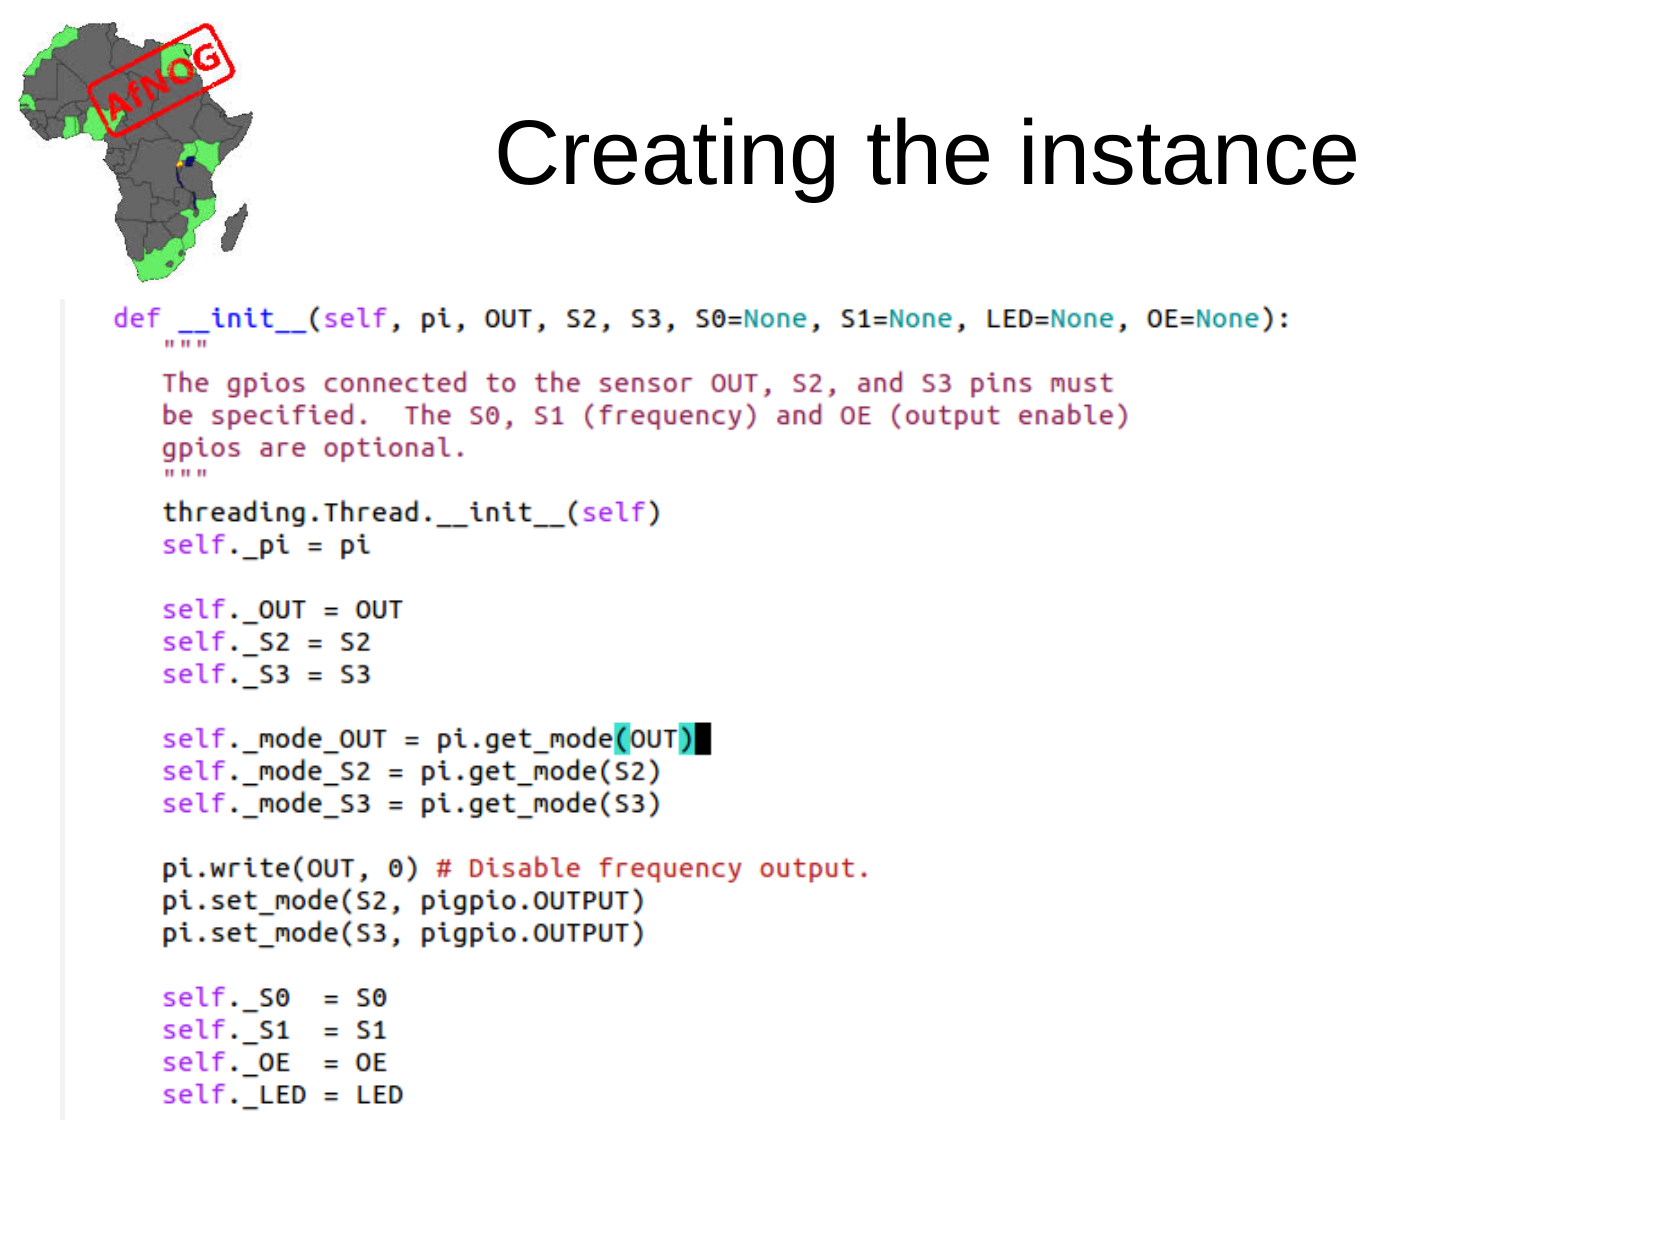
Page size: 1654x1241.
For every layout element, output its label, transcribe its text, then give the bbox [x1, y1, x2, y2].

title Creating the instance [285, 49, 1571, 257]
picture [60, 299, 1336, 1120]
picture [9, 0, 259, 291]
